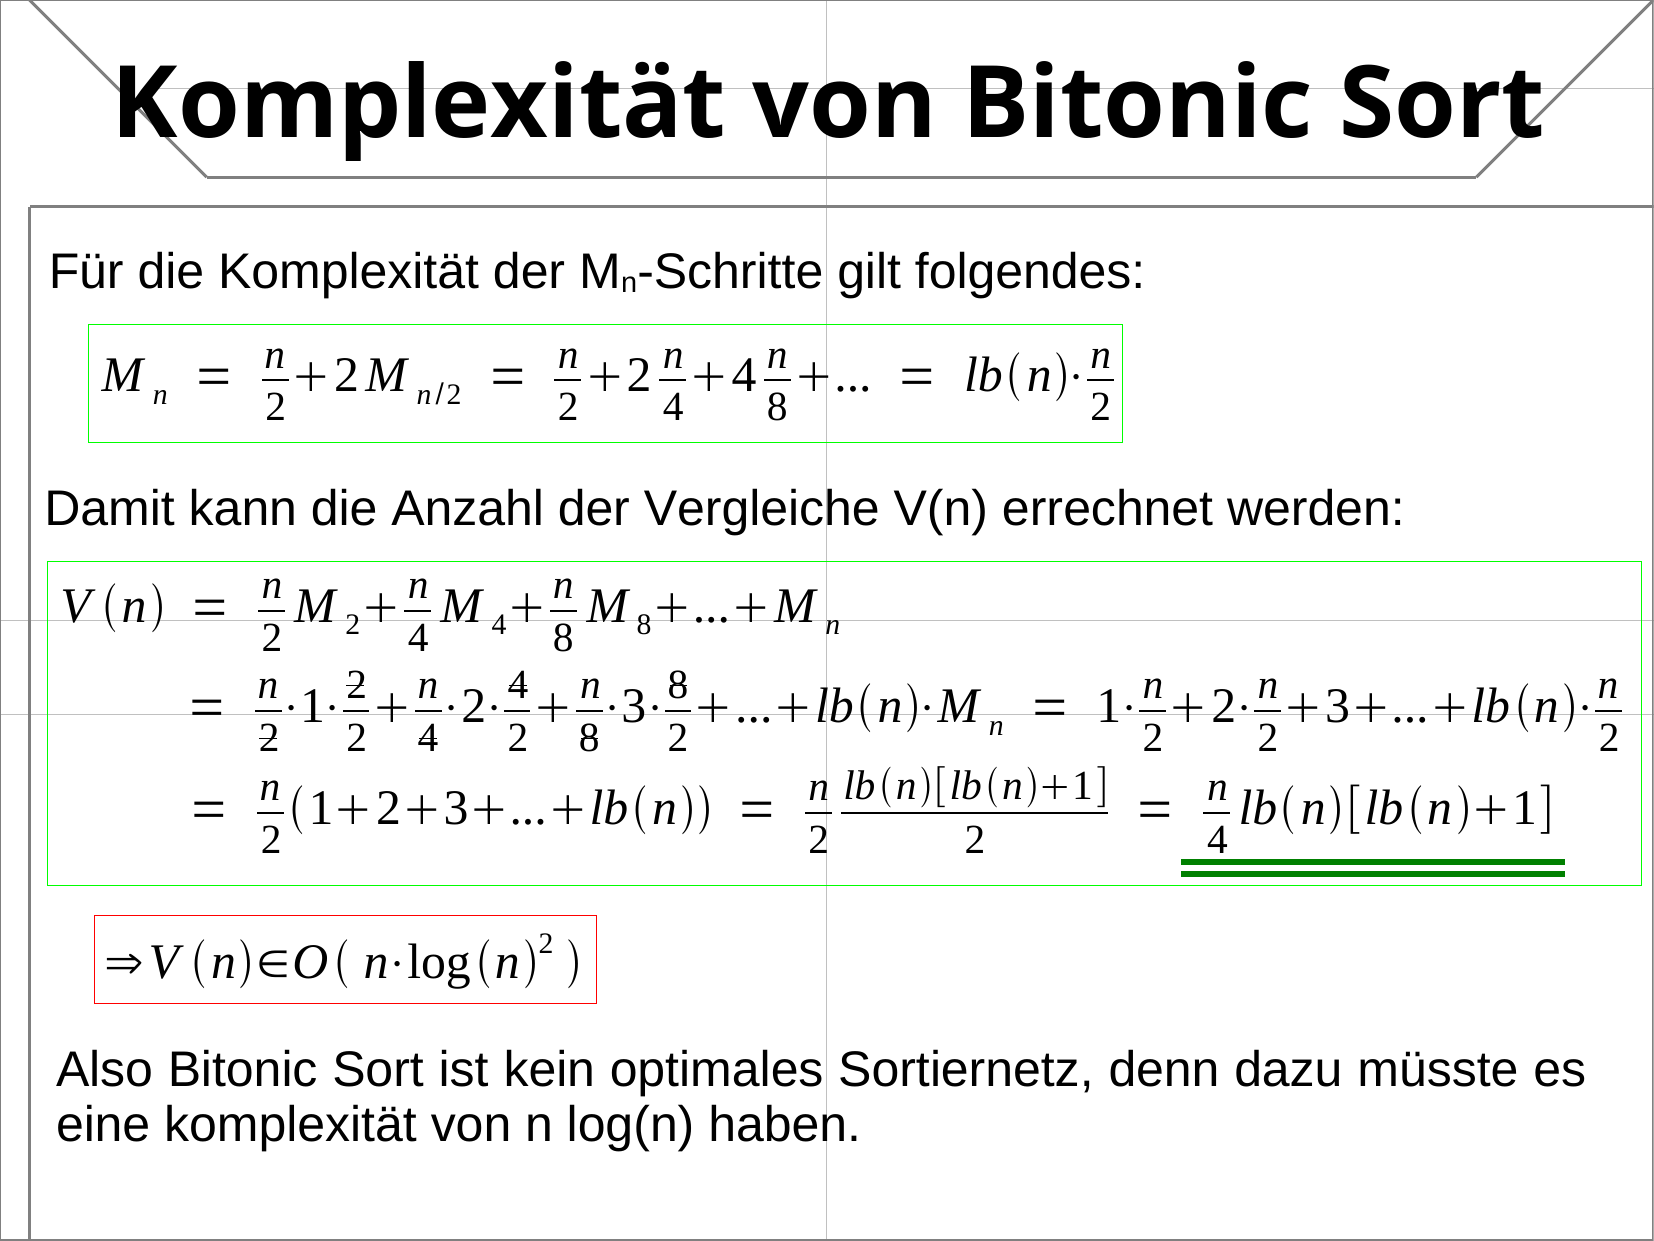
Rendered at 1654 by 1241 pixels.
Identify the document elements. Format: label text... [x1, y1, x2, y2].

text_box Für die Komplexität der Mn-Schritte gilt folgendes: [33, 236, 1595, 324]
text_box Komplexität von Bitonic Sort [210, 23, 1449, 153]
chart [93, 330, 1123, 430]
text_box Damit kann die Anzahl der Vergleiche V(n) errechnet werden: [29, 472, 1591, 544]
text_box Also Bitonic Sort ist kein optimales Sortiernetz, denn dazu müsste es eine komplexität von n log(n) haben. [41, 1033, 1602, 1160]
chart [88, 927, 588, 992]
chart [54, 561, 1630, 863]
